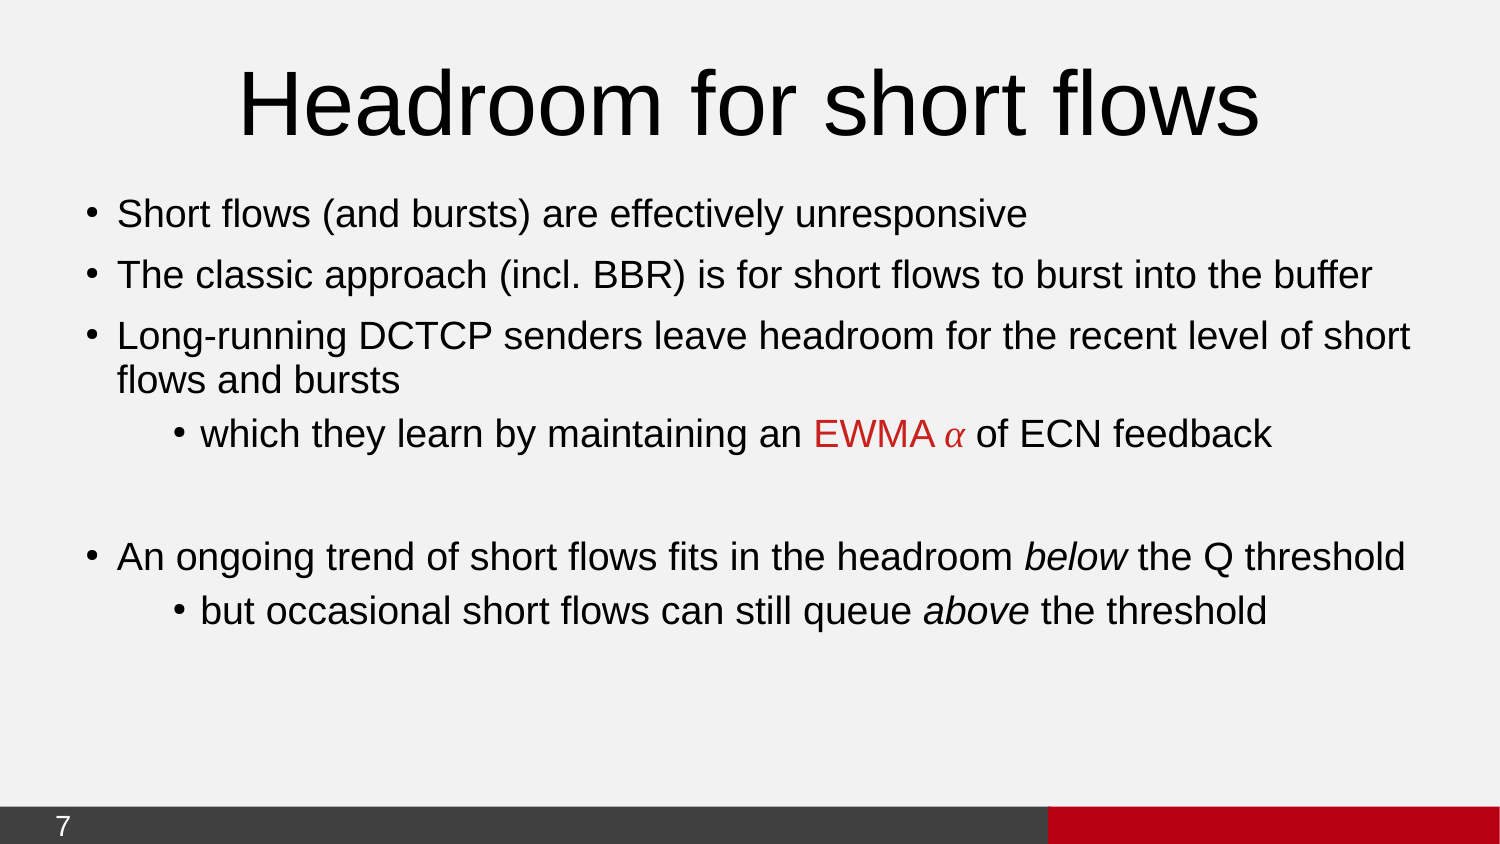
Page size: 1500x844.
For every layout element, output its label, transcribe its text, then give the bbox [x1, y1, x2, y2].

list Short flows (and bursts) are effectively unresponsive The classic approach (incl. BBR) is for short flows to burst into the buffer Long-running DCTCP senders leave headroom for the recent level of short flows and bursts which they learn by maintaining an EWMA α of ECN feedback An ongoing trend of short flows fits in the headroom below the Q threshold but occasional short flows can still queue above the threshold [75, 191, 1425, 643]
title Headroom for short flows [75, 33, 1425, 175]
